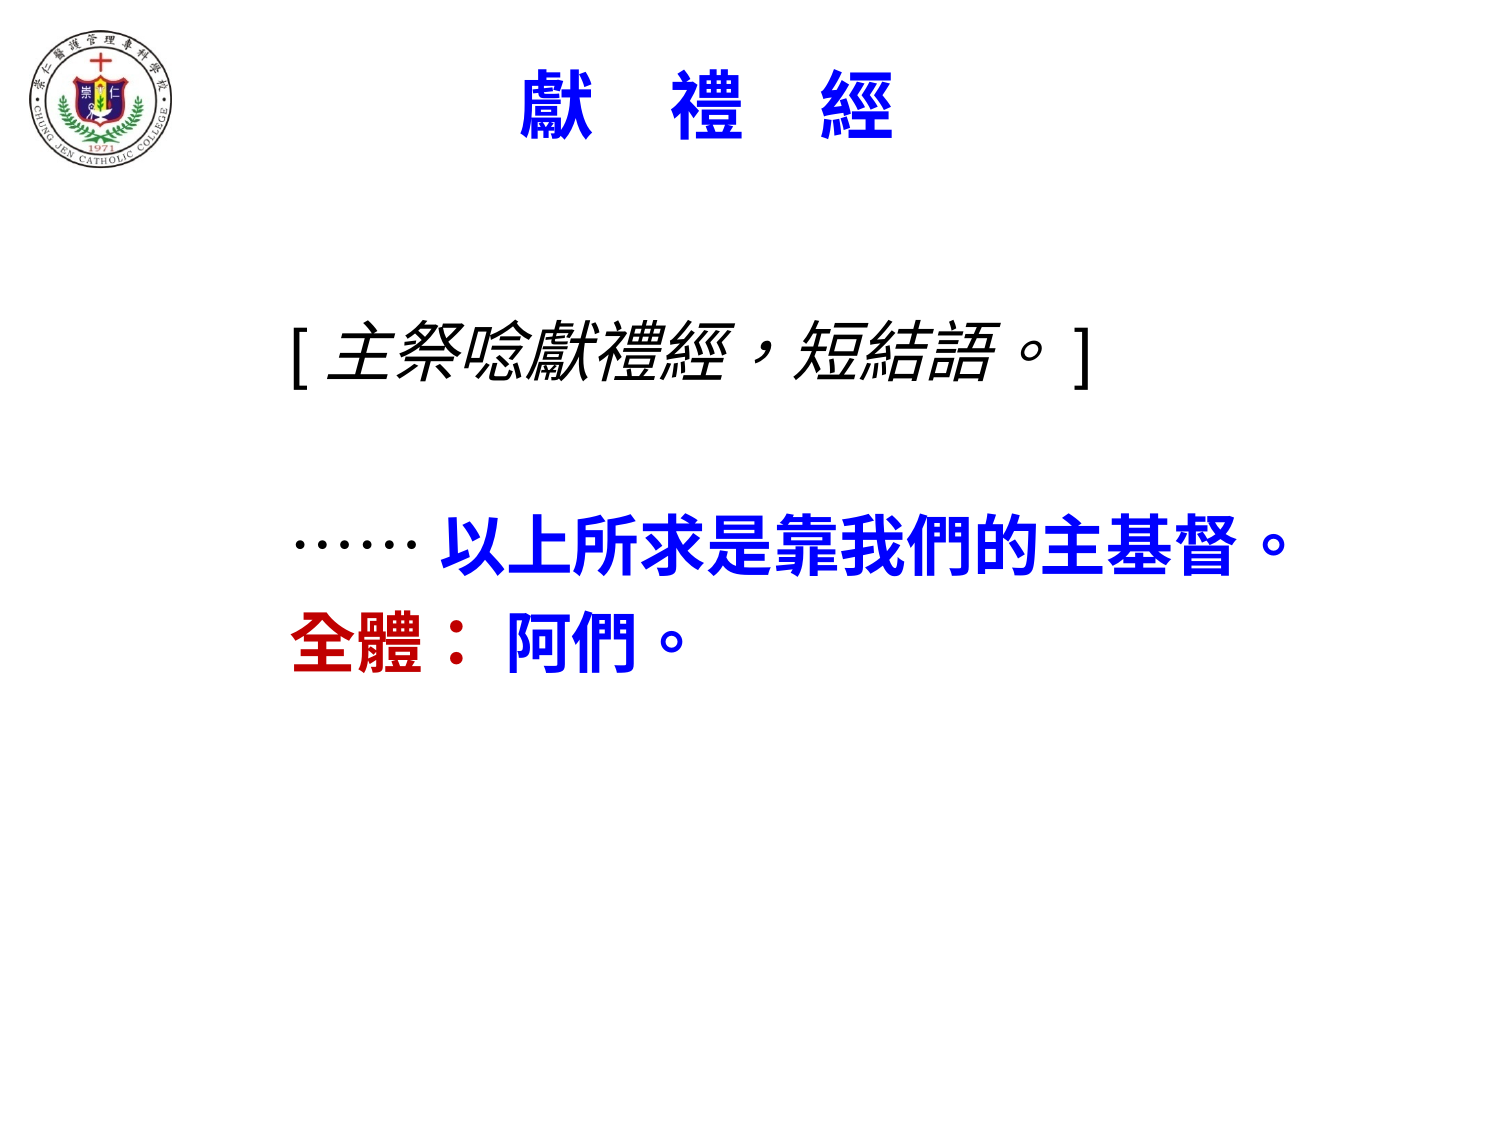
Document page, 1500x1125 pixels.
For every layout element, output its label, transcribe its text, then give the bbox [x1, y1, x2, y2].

list [主祭唸獻禮經，短結語。] ……以上所求是靠我們的主基督。 全體： 阿們。 [218, 302, 1380, 975]
title 獻 禮 經 [147, 42, 1268, 164]
